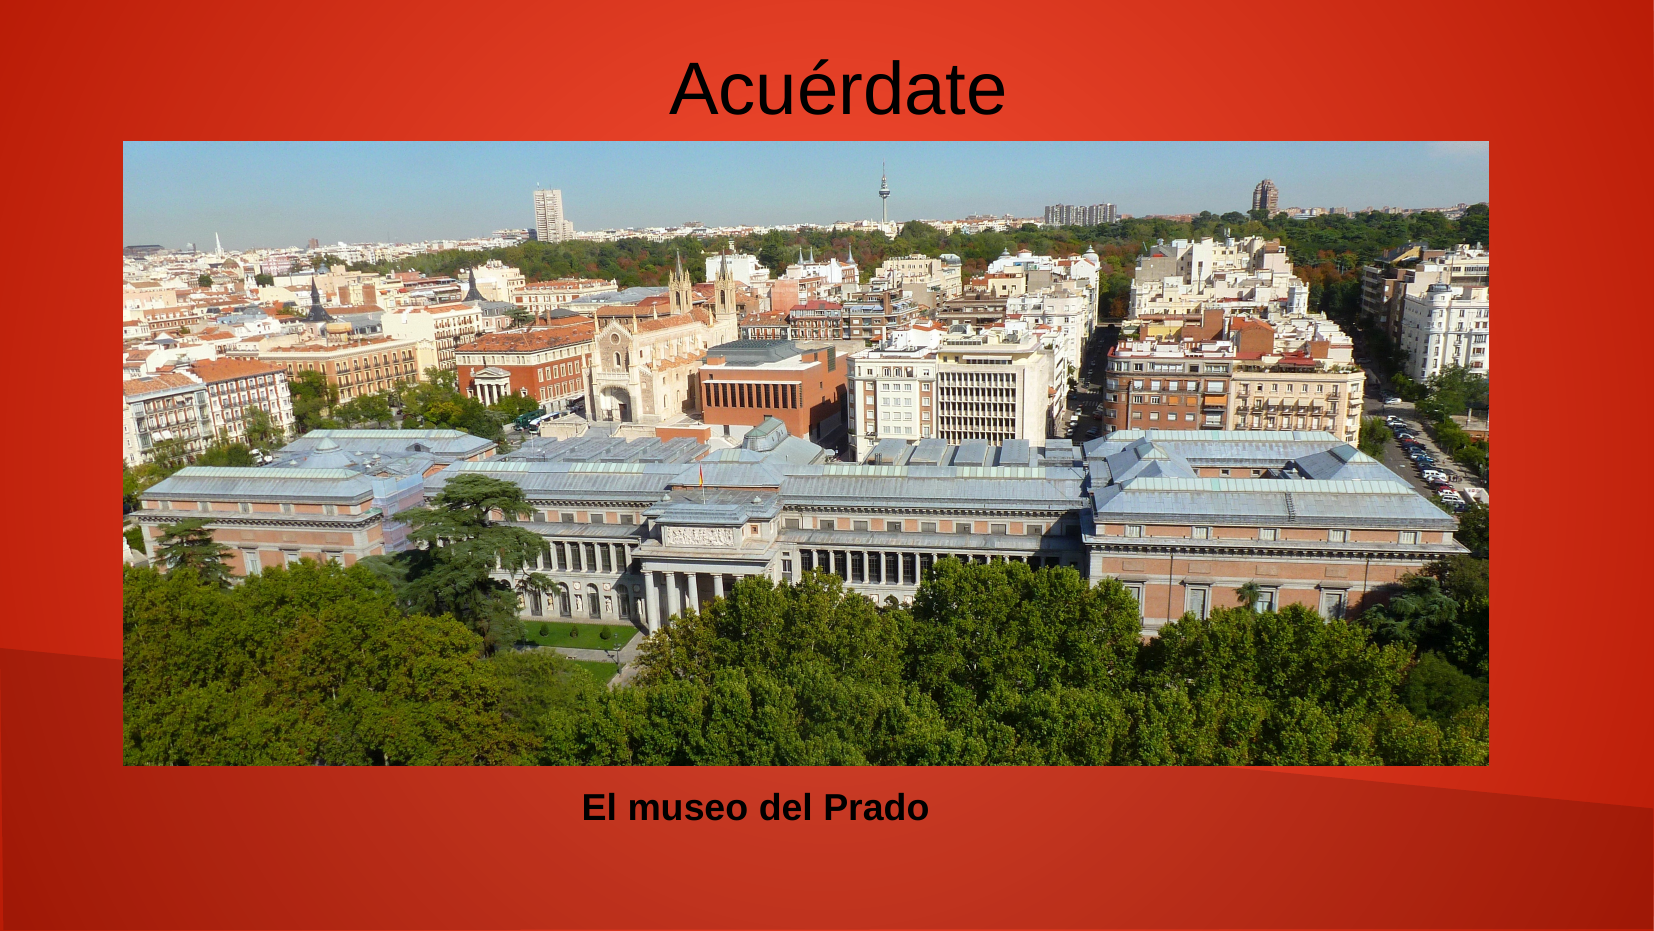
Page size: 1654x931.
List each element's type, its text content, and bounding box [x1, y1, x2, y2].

picture [123, 141, 1489, 766]
title Acuérdate [94, 11, 1583, 166]
text_box El museo del Prado [566, 779, 1099, 837]
